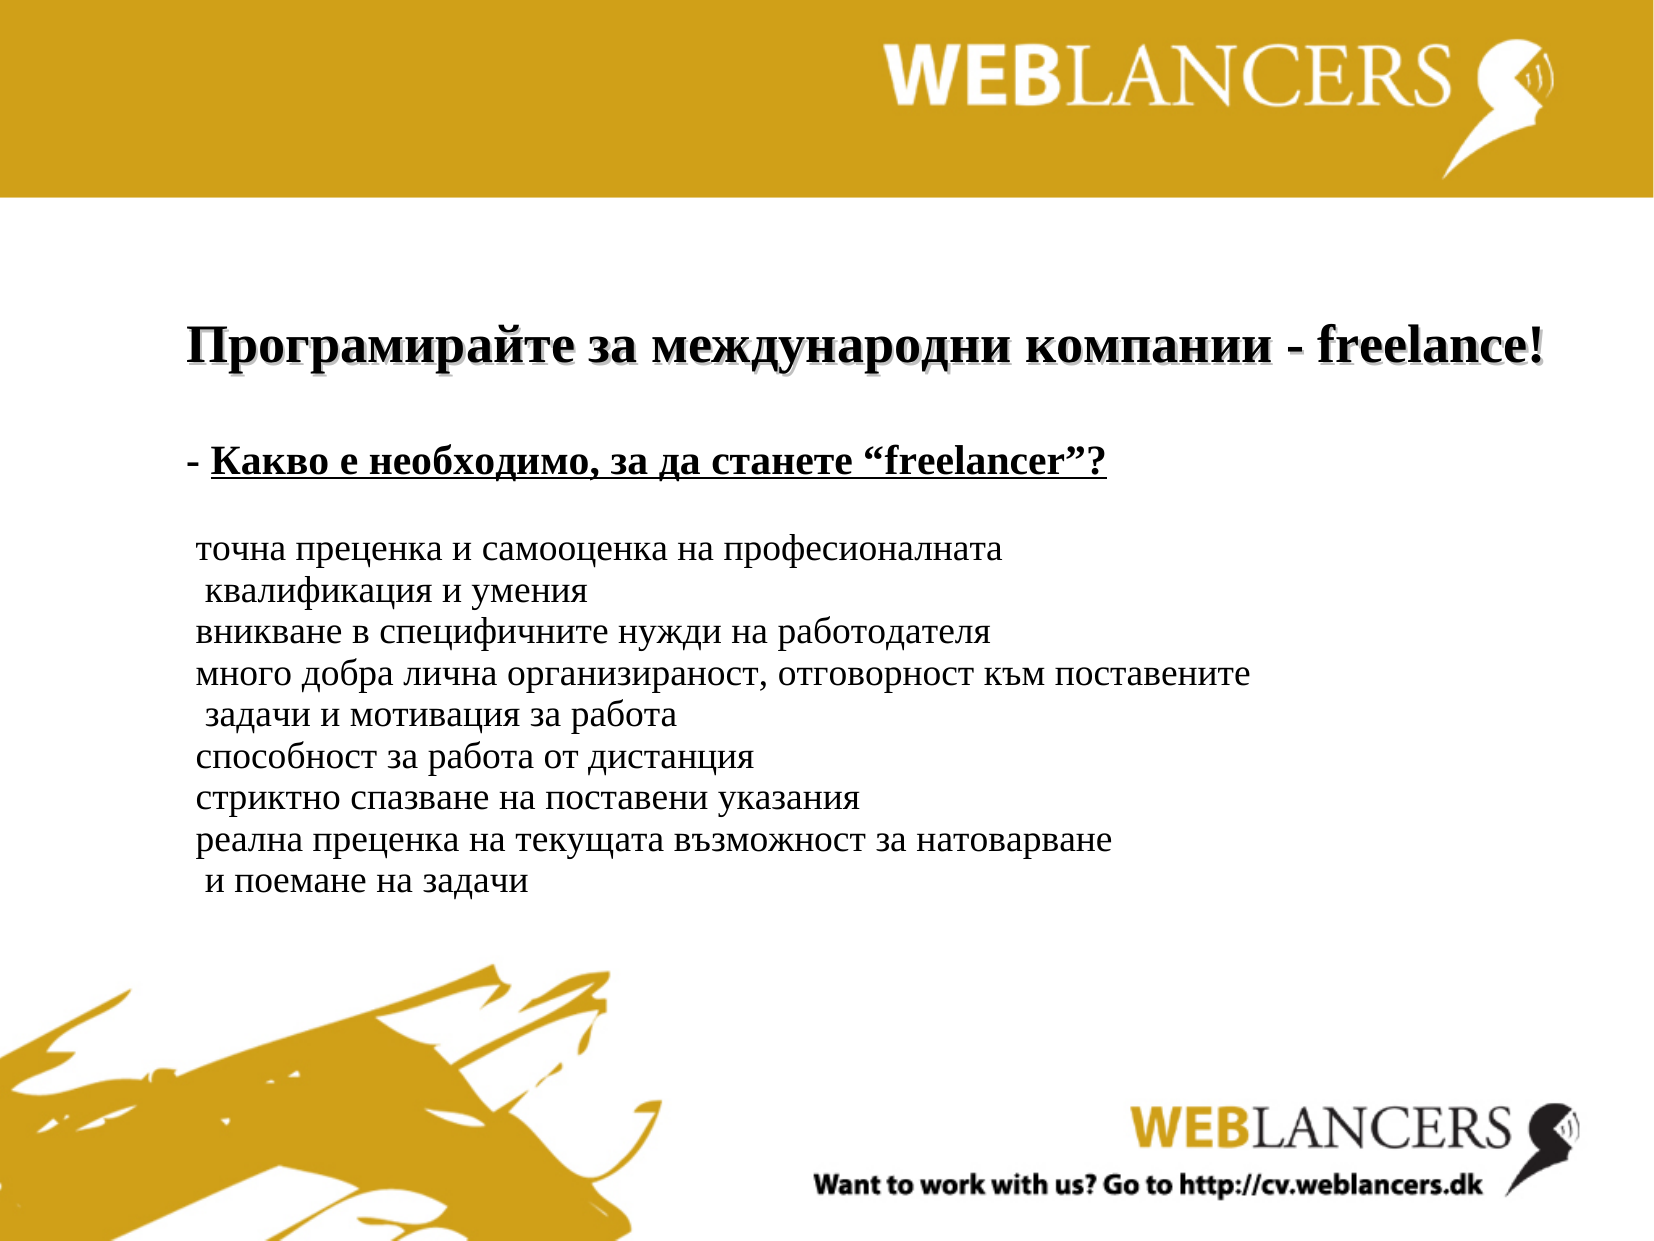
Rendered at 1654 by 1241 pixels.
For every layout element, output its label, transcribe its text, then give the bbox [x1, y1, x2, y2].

text_box Програмирайте за международни компании - freelance! [171, 307, 1563, 384]
picture [0, 0, 1654, 1241]
text_box - Какво е необходимо, за да станете “freelancer”? [171, 429, 1122, 478]
text_box точна преценка и самооценка на професионалната квалификация и умения вникване в специфичните нужди на работодателя много добра лична организираност, отговорност към поставените задачи и мотивация за работа способност за работа от дистанция стриктно спазване на поставени указания реална преценка на текущата възможност за натоварване и поемане на задачи [171, 478, 1290, 961]
